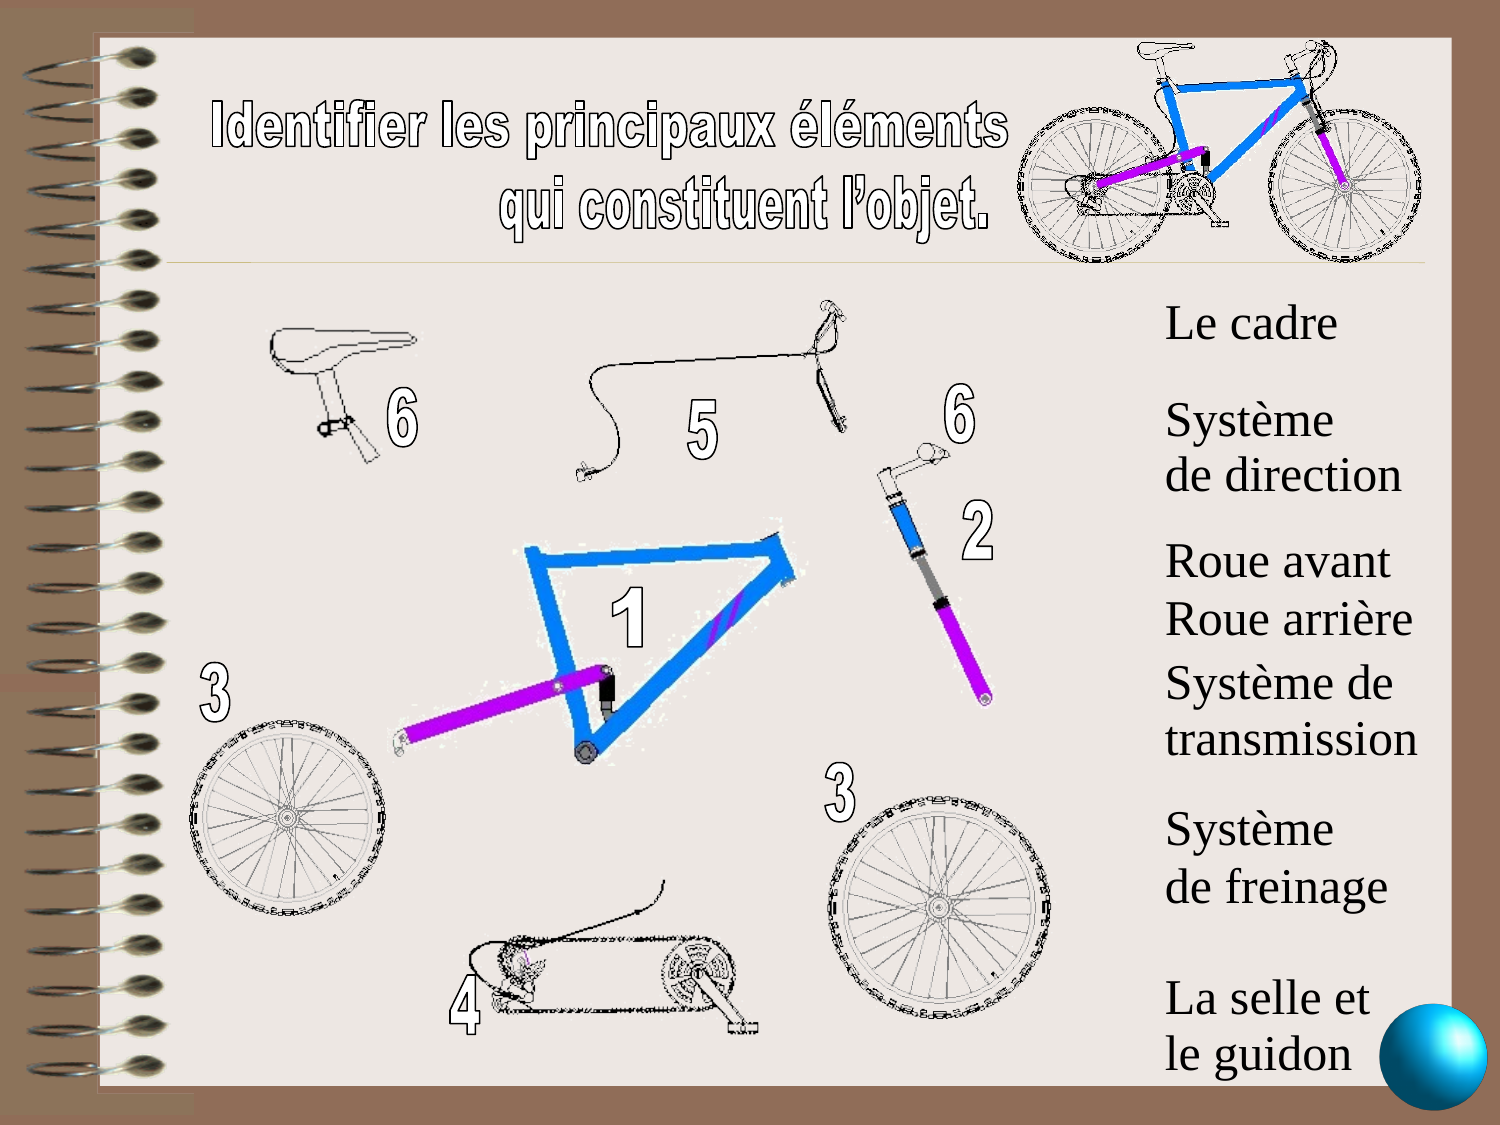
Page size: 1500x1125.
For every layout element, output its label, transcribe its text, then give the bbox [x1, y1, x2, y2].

text_box [450, 975, 480, 1035]
text_box [855, 174, 865, 205]
text_box [733, 190, 755, 229]
text_box [313, 100, 331, 148]
text_box [484, 112, 509, 148]
text_box [379, 112, 406, 148]
text_box Système de direction [1150, 383, 1447, 519]
text_box [334, 100, 344, 110]
text_box [894, 175, 918, 229]
text_box [648, 100, 657, 110]
picture [1012, 37, 1426, 268]
text_box [791, 112, 818, 148]
picture [262, 312, 426, 470]
text_box [689, 112, 716, 148]
text_box [366, 100, 375, 110]
text_box [844, 176, 852, 228]
text_box [579, 189, 604, 229]
picture [825, 787, 844, 811]
text_box [702, 190, 711, 229]
text_box [944, 383, 975, 444]
text_box Système de freinage [1150, 793, 1404, 929]
text_box [658, 189, 682, 229]
text_box [366, 113, 375, 147]
text_box [834, 112, 861, 148]
text_box [800, 99, 812, 110]
text_box [825, 762, 855, 822]
text_box La selle et le guidon [1150, 962, 1337, 1038]
text_box [811, 175, 828, 229]
text_box [575, 100, 585, 110]
text_box [714, 175, 730, 229]
text_box [443, 101, 452, 146]
text_box [687, 399, 718, 460]
text_box [864, 112, 904, 147]
text_box [916, 190, 930, 244]
text_box [409, 112, 427, 147]
text_box [933, 189, 958, 229]
picture [462, 995, 467, 1010]
text_box [256, 112, 283, 148]
text_box [456, 112, 483, 148]
text_box [822, 101, 830, 146]
text_box [589, 112, 614, 147]
text_box [843, 99, 855, 110]
text_box [979, 214, 987, 228]
text_box [633, 189, 656, 229]
text_box [959, 175, 976, 229]
text_box [346, 99, 365, 147]
text_box [387, 387, 418, 447]
text_box Système de transmission [1150, 647, 1425, 772]
text_box [554, 175, 563, 186]
text_box [746, 113, 776, 147]
text_box [702, 175, 711, 186]
text_box [867, 189, 891, 229]
text_box [612, 587, 643, 647]
text_box [575, 113, 585, 147]
text_box [719, 113, 744, 147]
picture [0, 287, 1011, 1115]
picture [462, 874, 763, 1042]
text_box [758, 189, 783, 229]
text_box [527, 190, 550, 229]
text_box [606, 189, 630, 229]
text_box [936, 112, 961, 147]
text_box [334, 113, 344, 147]
text_box [921, 175, 930, 186]
text_box [200, 662, 230, 722]
text_box Roue avant Roue arrière [1150, 525, 1429, 660]
text_box [617, 112, 644, 148]
text_box [683, 175, 699, 229]
text_box [786, 189, 808, 229]
text_box [500, 189, 523, 243]
text_box [286, 112, 311, 147]
text_box [212, 101, 222, 146]
text_box Le cadre [1150, 287, 1354, 363]
text_box [227, 100, 253, 148]
picture [825, 787, 1056, 1026]
text_box [648, 113, 657, 147]
text_box [527, 112, 552, 160]
text_box [907, 112, 934, 148]
text_box [662, 112, 687, 160]
text_box [556, 112, 574, 147]
text_box [983, 112, 1008, 148]
picture [0, 8, 194, 674]
text_box [962, 500, 993, 560]
text_box [554, 190, 563, 229]
text_box [964, 100, 982, 148]
